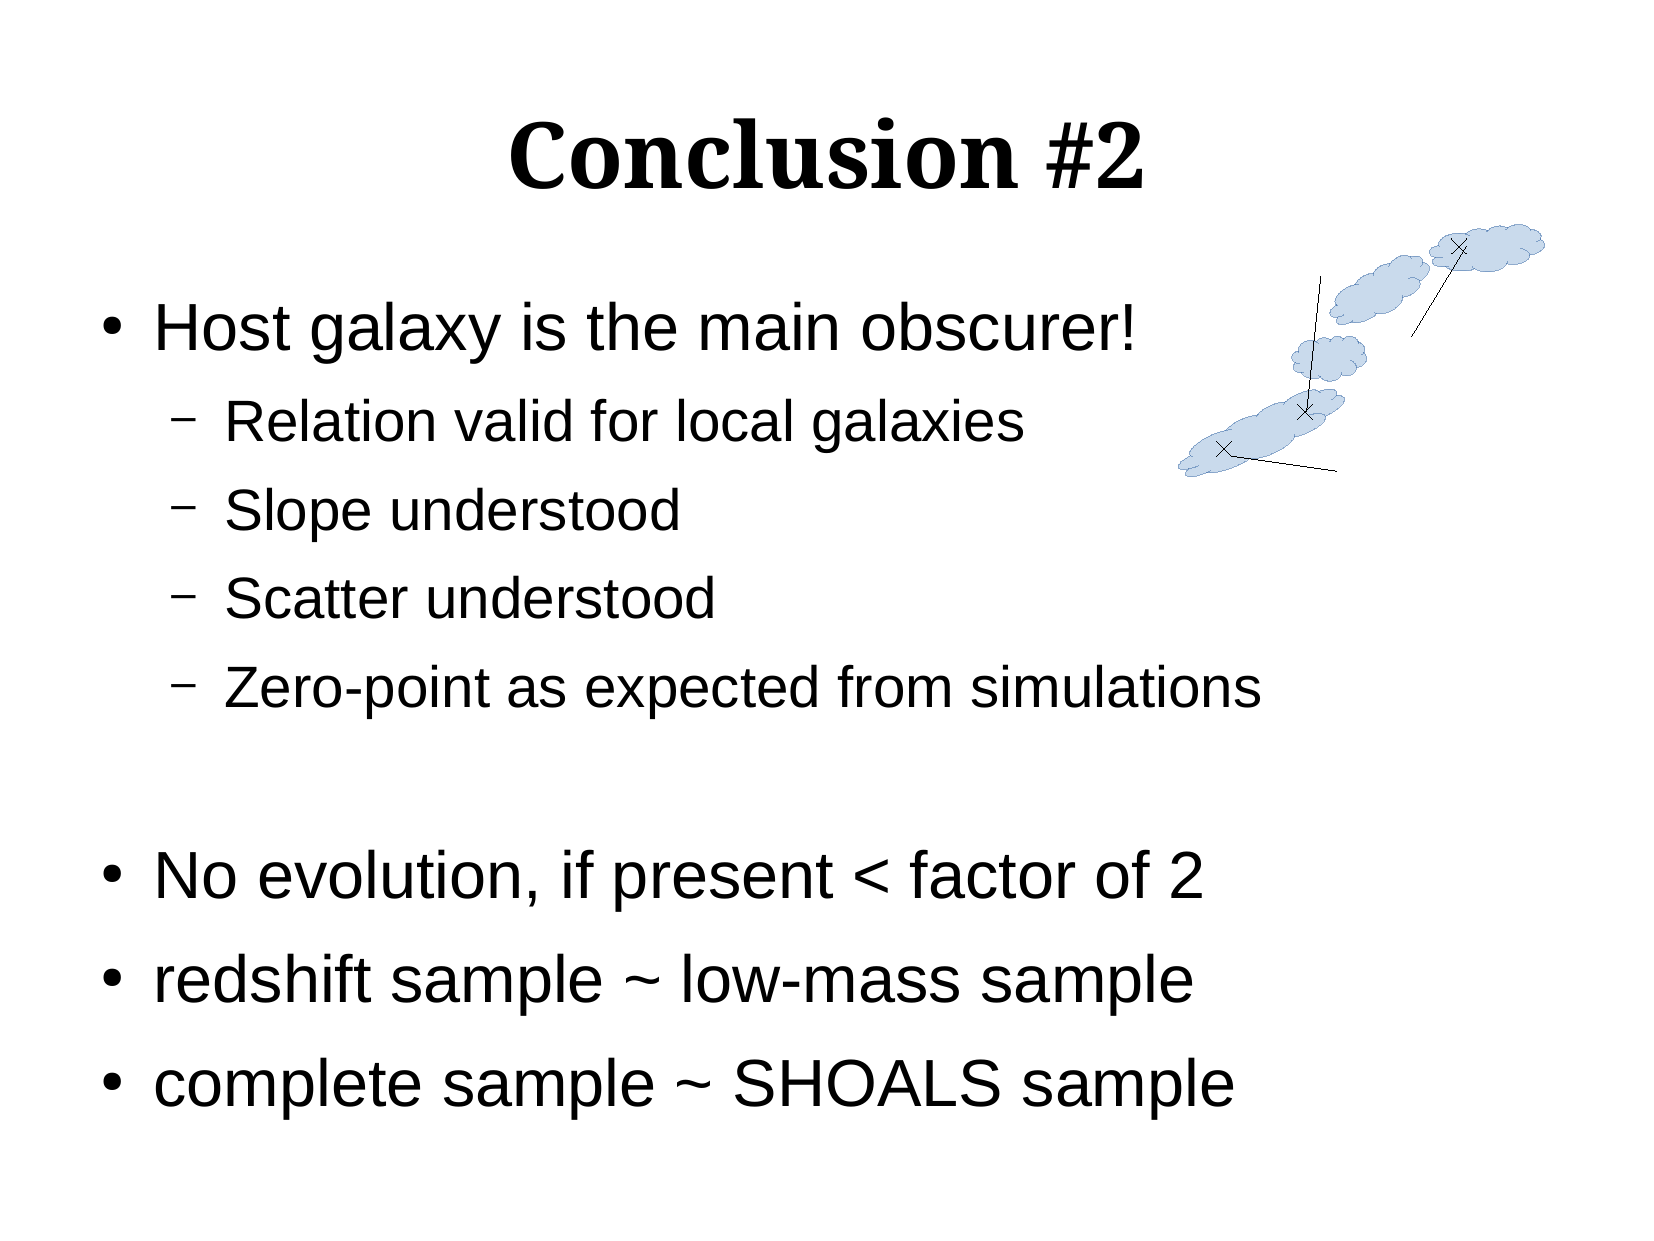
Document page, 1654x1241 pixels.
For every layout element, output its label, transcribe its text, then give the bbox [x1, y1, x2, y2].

title Conclusion #2 [82, 49, 1571, 257]
text_box [1178, 389, 1345, 477]
text_box [1291, 336, 1367, 382]
list Host galaxy is the main obscurer! Relation valid for local galaxies Slope understood Scatter understood Zero-point as expected from simulations No evolution, if present < factor of 2 redshift sample ~ low-mass sample complete sample ~ SHOALS sample [82, 290, 1571, 1216]
text_box [1429, 224, 1545, 272]
text_box [1329, 255, 1430, 325]
